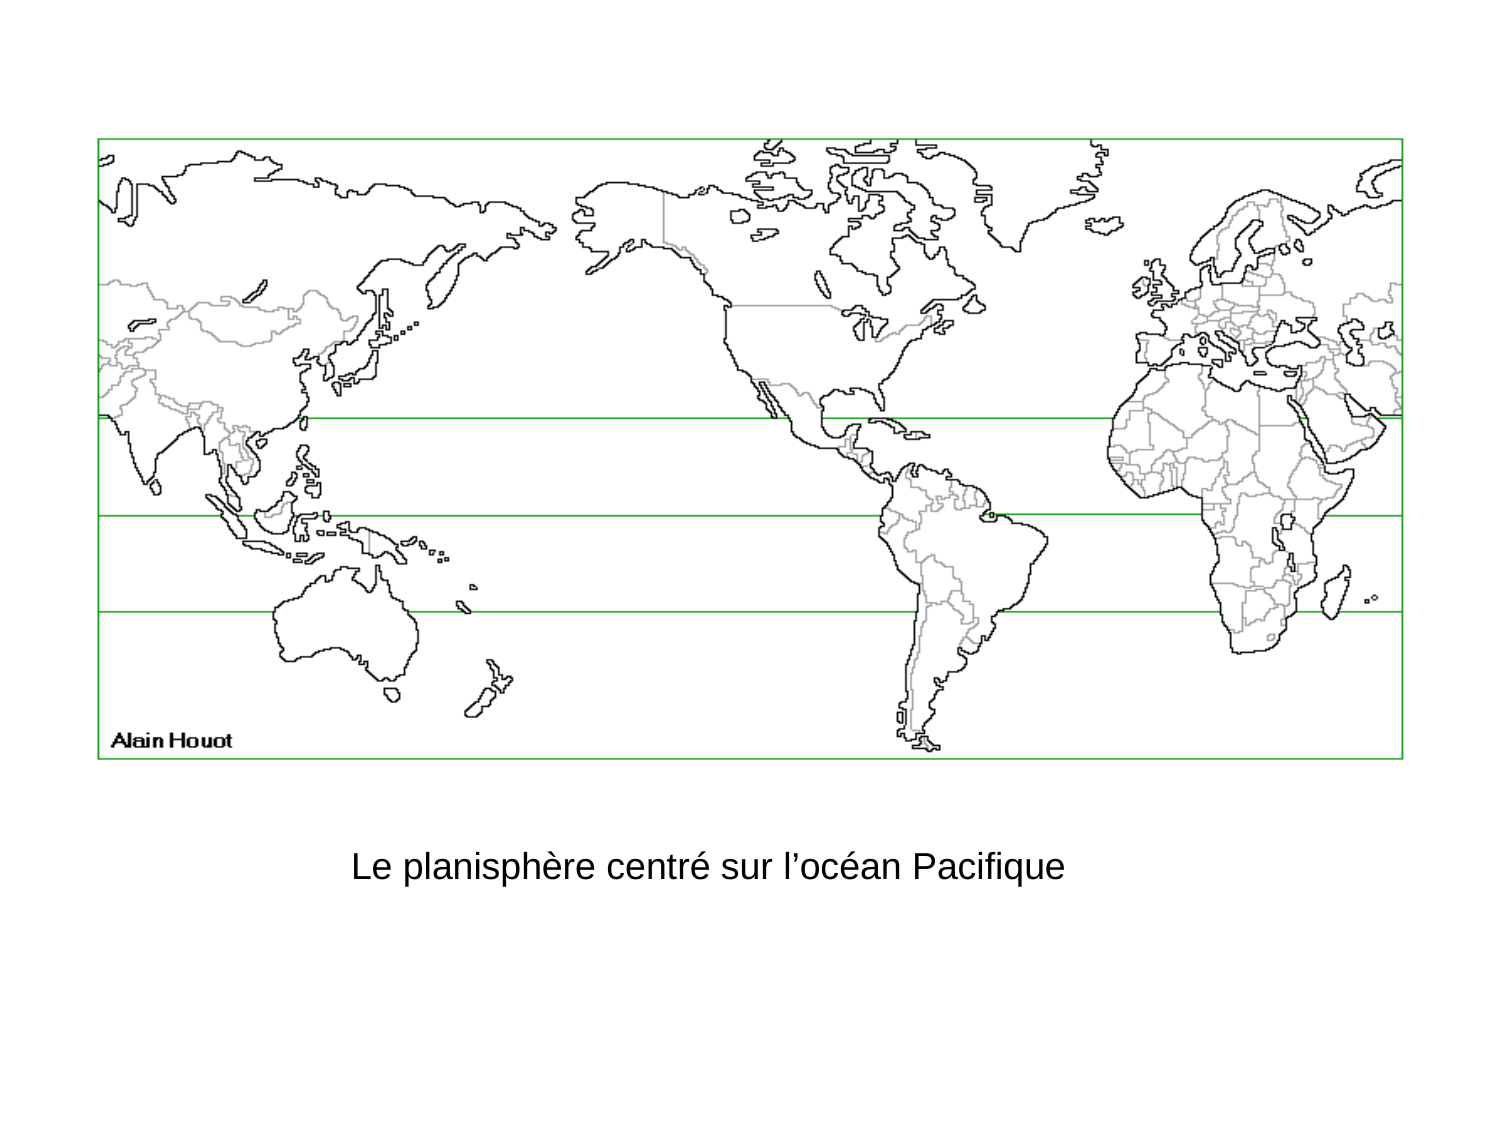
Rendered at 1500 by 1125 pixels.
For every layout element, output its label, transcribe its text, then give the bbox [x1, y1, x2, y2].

text_box Le planisphère centré sur l’océan Pacifique [336, 834, 1117, 895]
picture [76, 0, 1422, 898]
